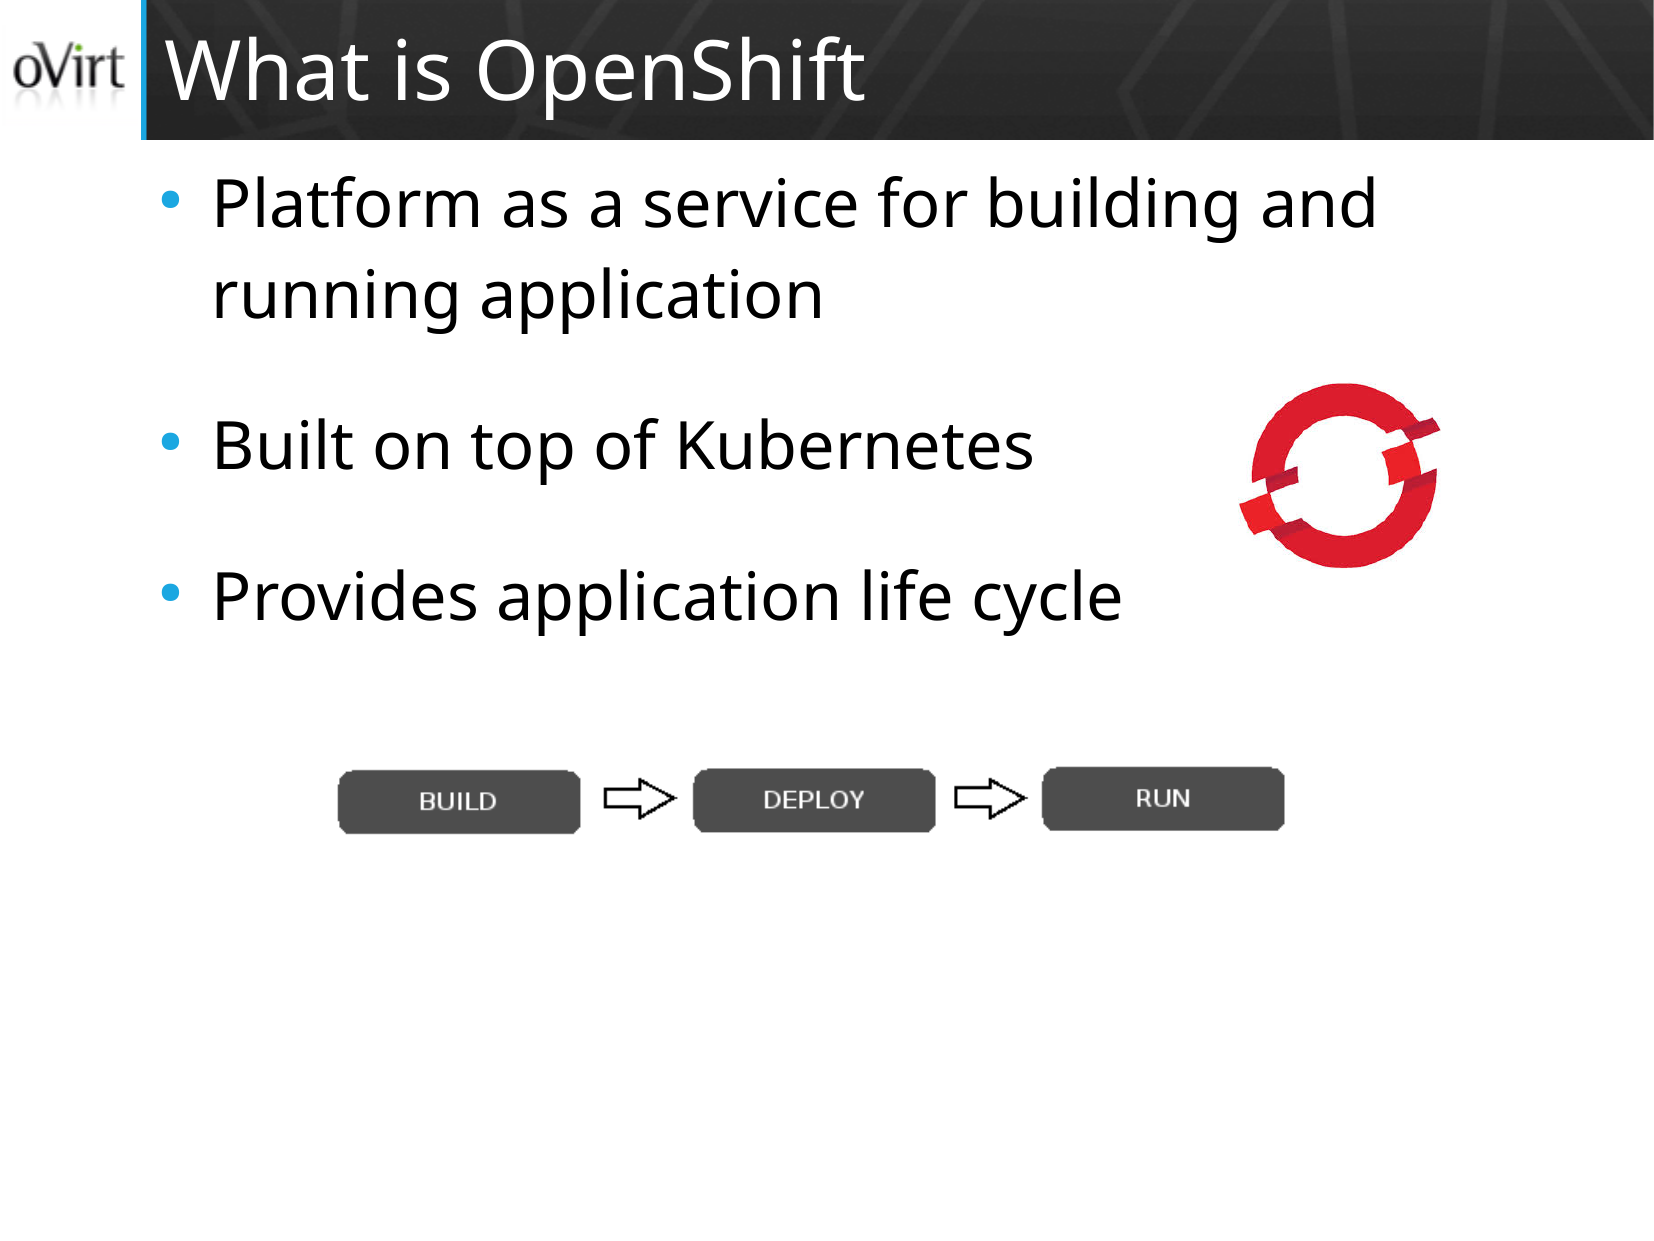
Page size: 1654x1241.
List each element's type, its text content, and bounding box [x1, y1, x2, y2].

picture [0, 0, 1654, 140]
picture [335, 764, 1291, 839]
picture [1238, 374, 1441, 577]
title What is OpenShift [164, 18, 1653, 119]
list Platform as a service for building and running application Built on top of Kubernetes Provides application life cycle [140, 156, 1630, 976]
